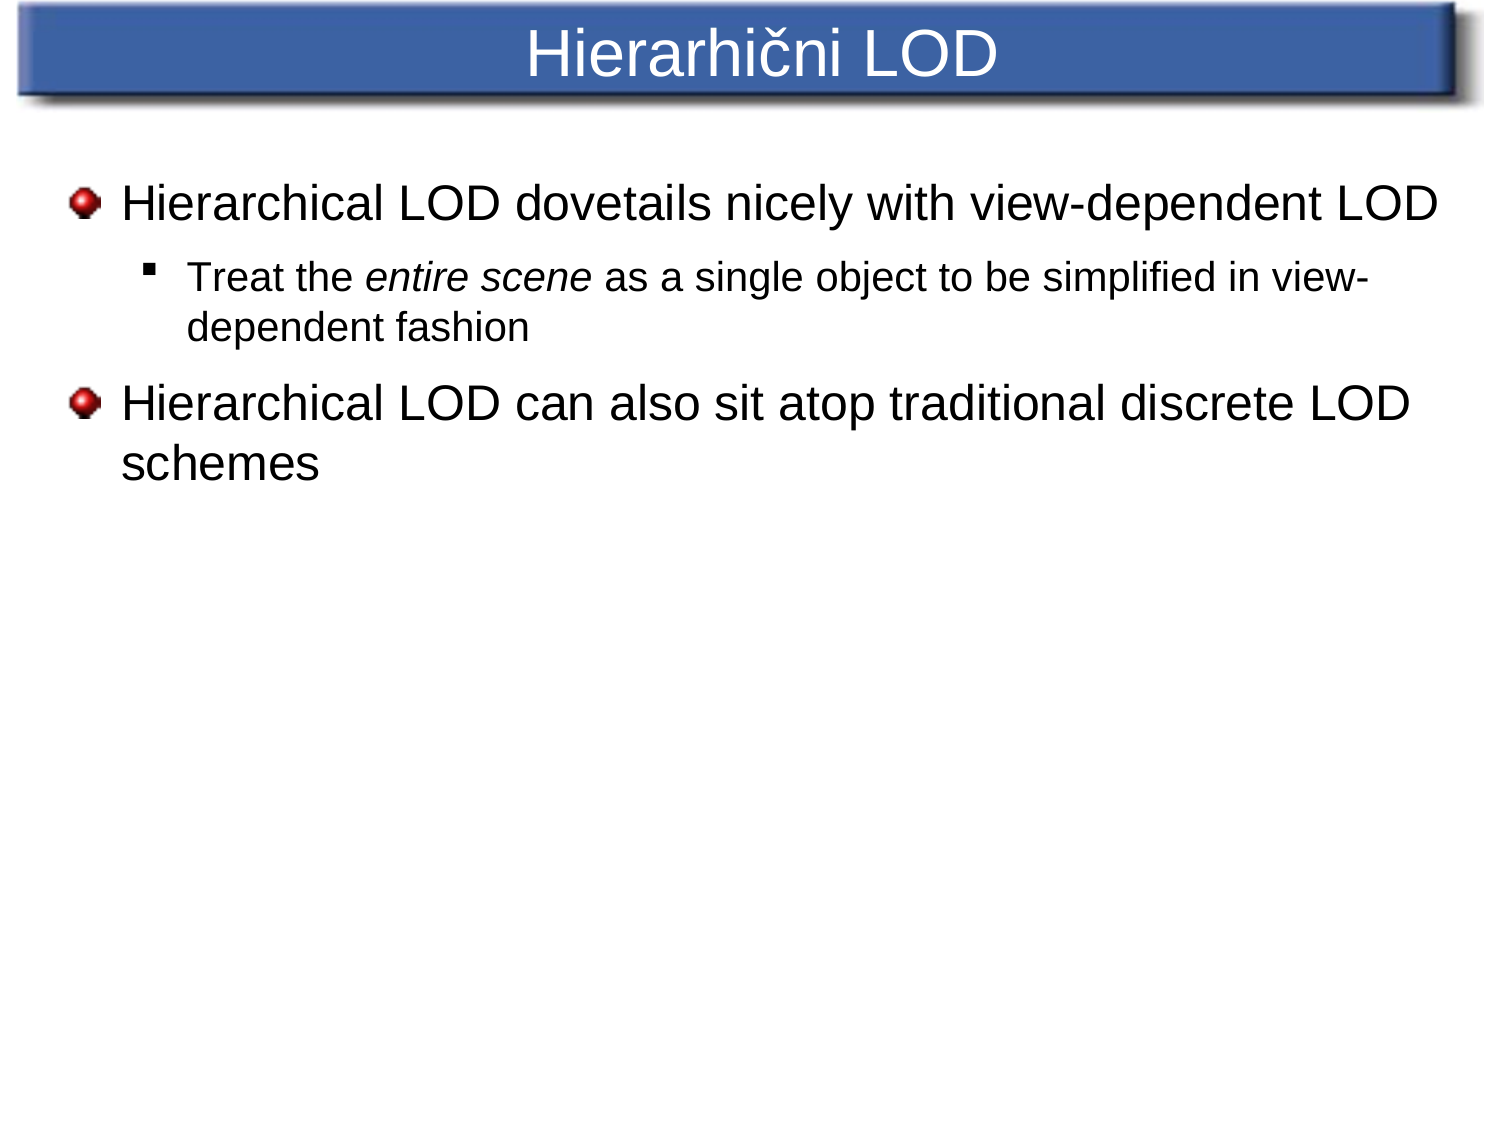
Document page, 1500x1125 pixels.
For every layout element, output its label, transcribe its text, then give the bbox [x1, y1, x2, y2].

picture [16, 0, 1484, 113]
list Hierarchical LOD dovetails nicely with view-dependent LOD Treat the entire scene as a single object to be simplified in view-dependent fashion Hierarchical LOD can also sit atop traditional discrete LOD schemes [50, 162, 1463, 1088]
title Hierarhični LOD [24, 0, 1500, 100]
